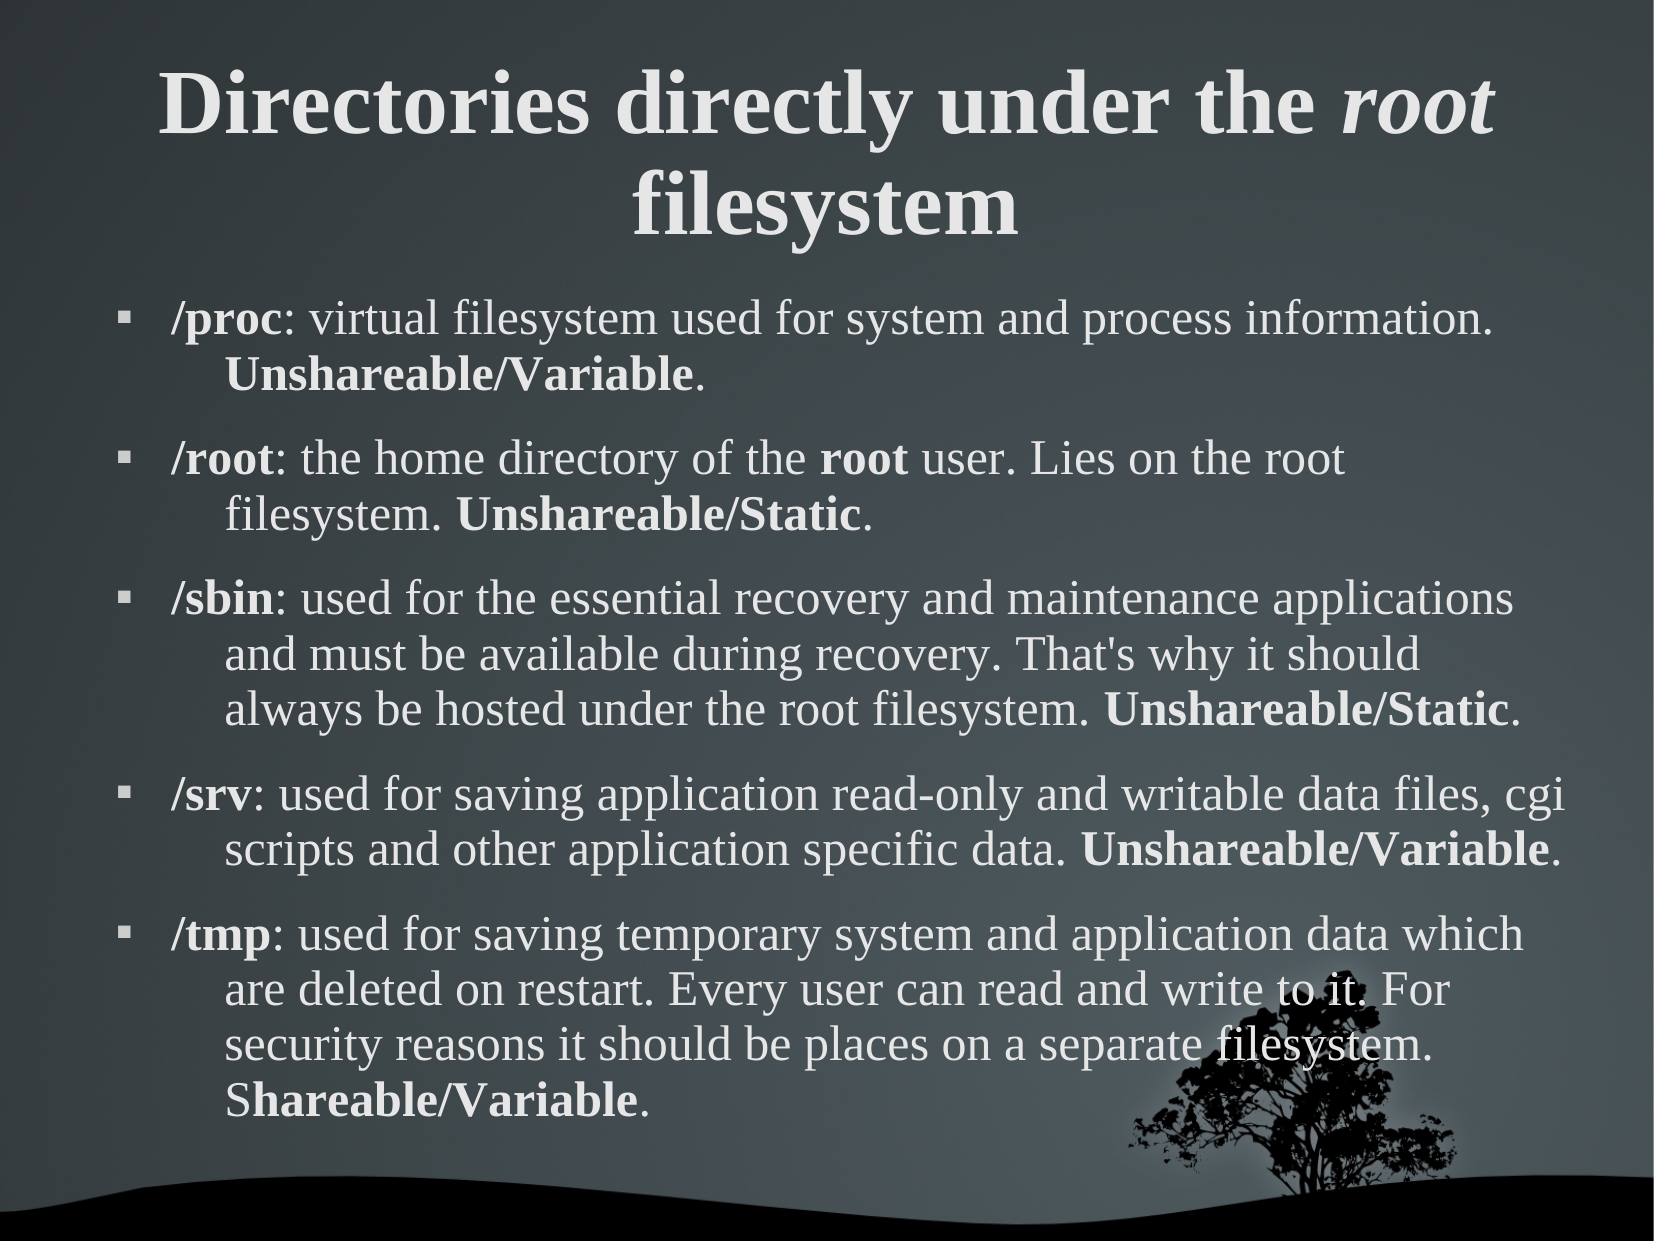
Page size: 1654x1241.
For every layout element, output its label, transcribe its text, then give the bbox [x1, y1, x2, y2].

title Directories directly under the root filesystem [82, 49, 1571, 257]
list /proc: virtual filesystem used for system and process information. Unshareable/Variable. /root: the home directory of the root user. Lies on the root filesystem. Unshareable/Static. /sbin: used for the essential recovery and maintenance applications and must be available during recovery. That's why it should always be hosted under the root filesystem. Unshareable/Static. /srv: used for saving application read-only and writable data files, cgi scripts and other application specific data. Unshareable/Variable. /tmp: used for saving temporary system and application data which are deleted on restart. Every user can read and write to it. For security reasons it should be places on a separate filesystem. Shareable/Variable. [82, 290, 1571, 1203]
picture [0, 0, 1654, 1241]
